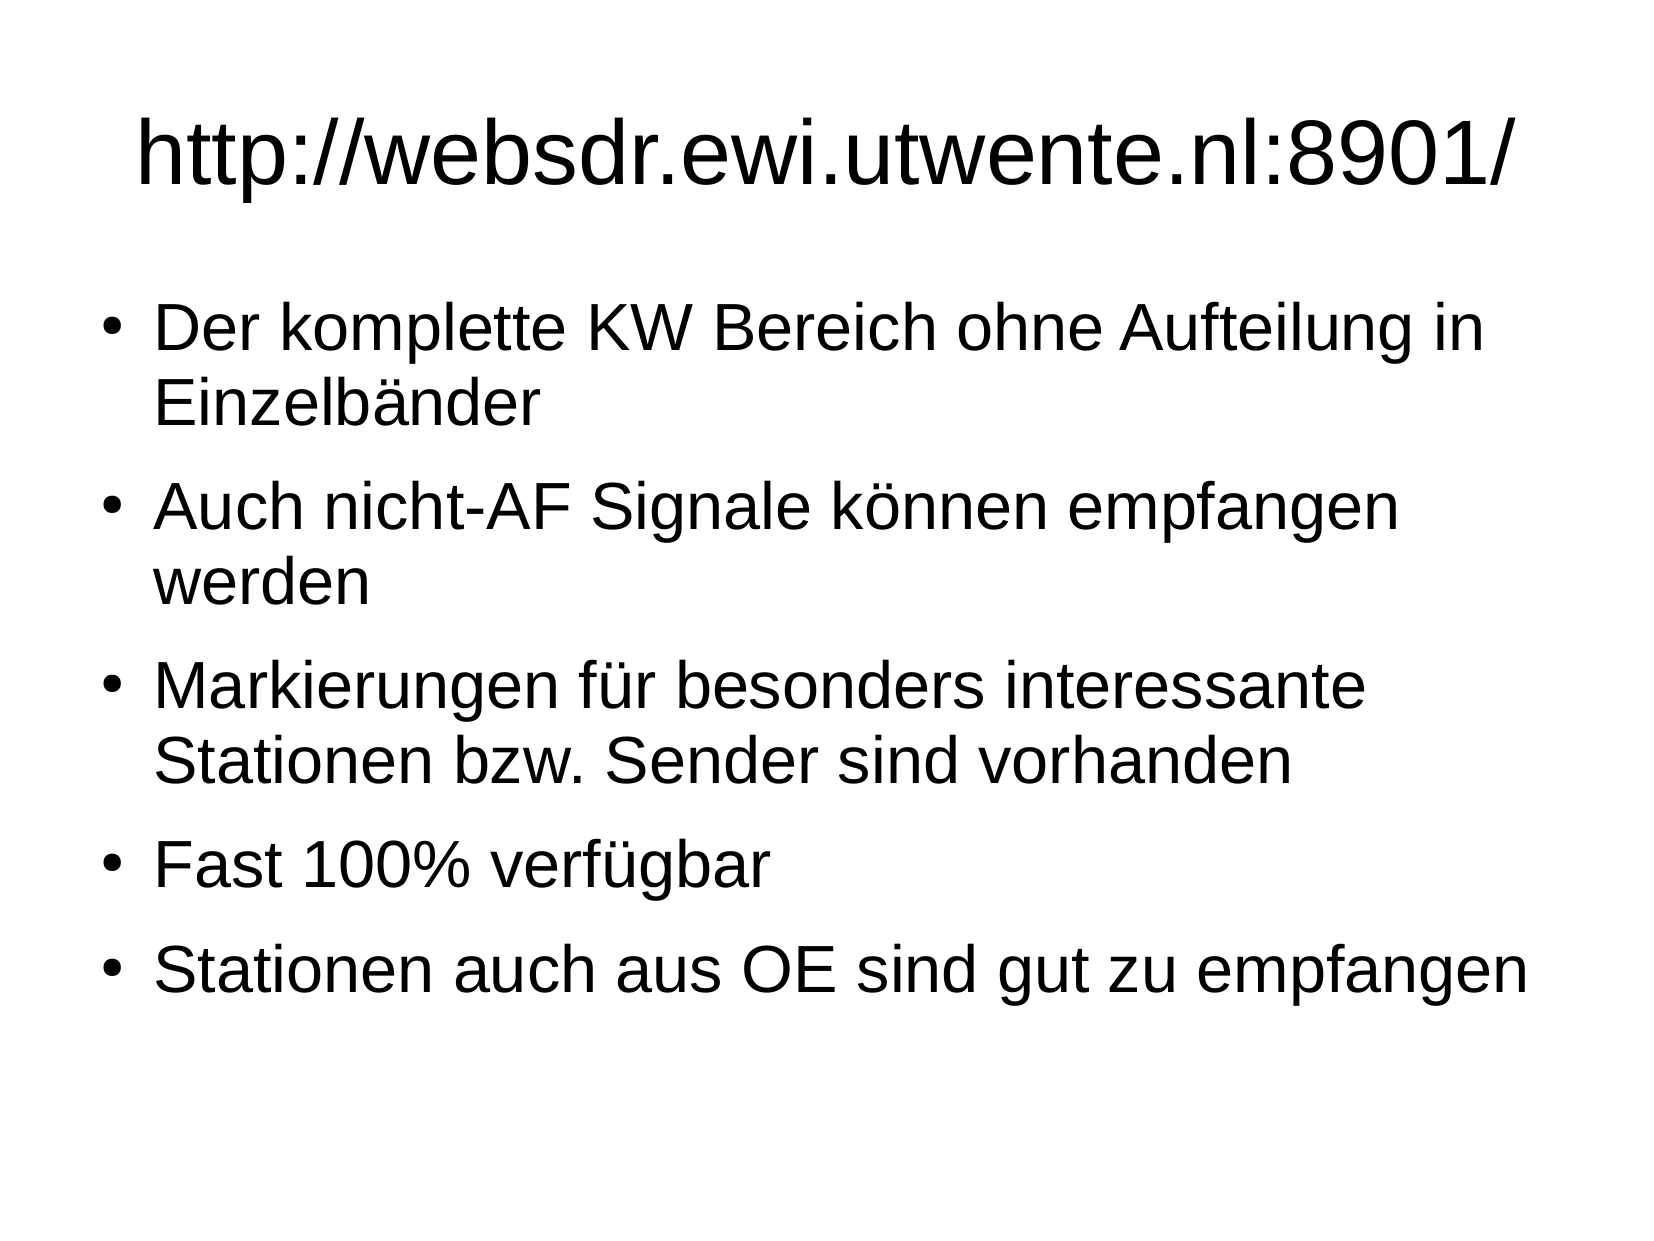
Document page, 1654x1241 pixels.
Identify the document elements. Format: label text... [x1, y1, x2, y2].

title http://websdr.ewi.utwente.nl:8901/ [82, 49, 1571, 257]
list Der komplette KW Bereich ohne Aufteilung in Einzelbänder Auch nicht-AF Signale können empfangen werden Markierungen für besonders interessante Stationen bzw. Sender sind vorhanden Fast 100% verfügbar Stationen auch aus OE sind gut zu empfangen [82, 290, 1538, 1010]
